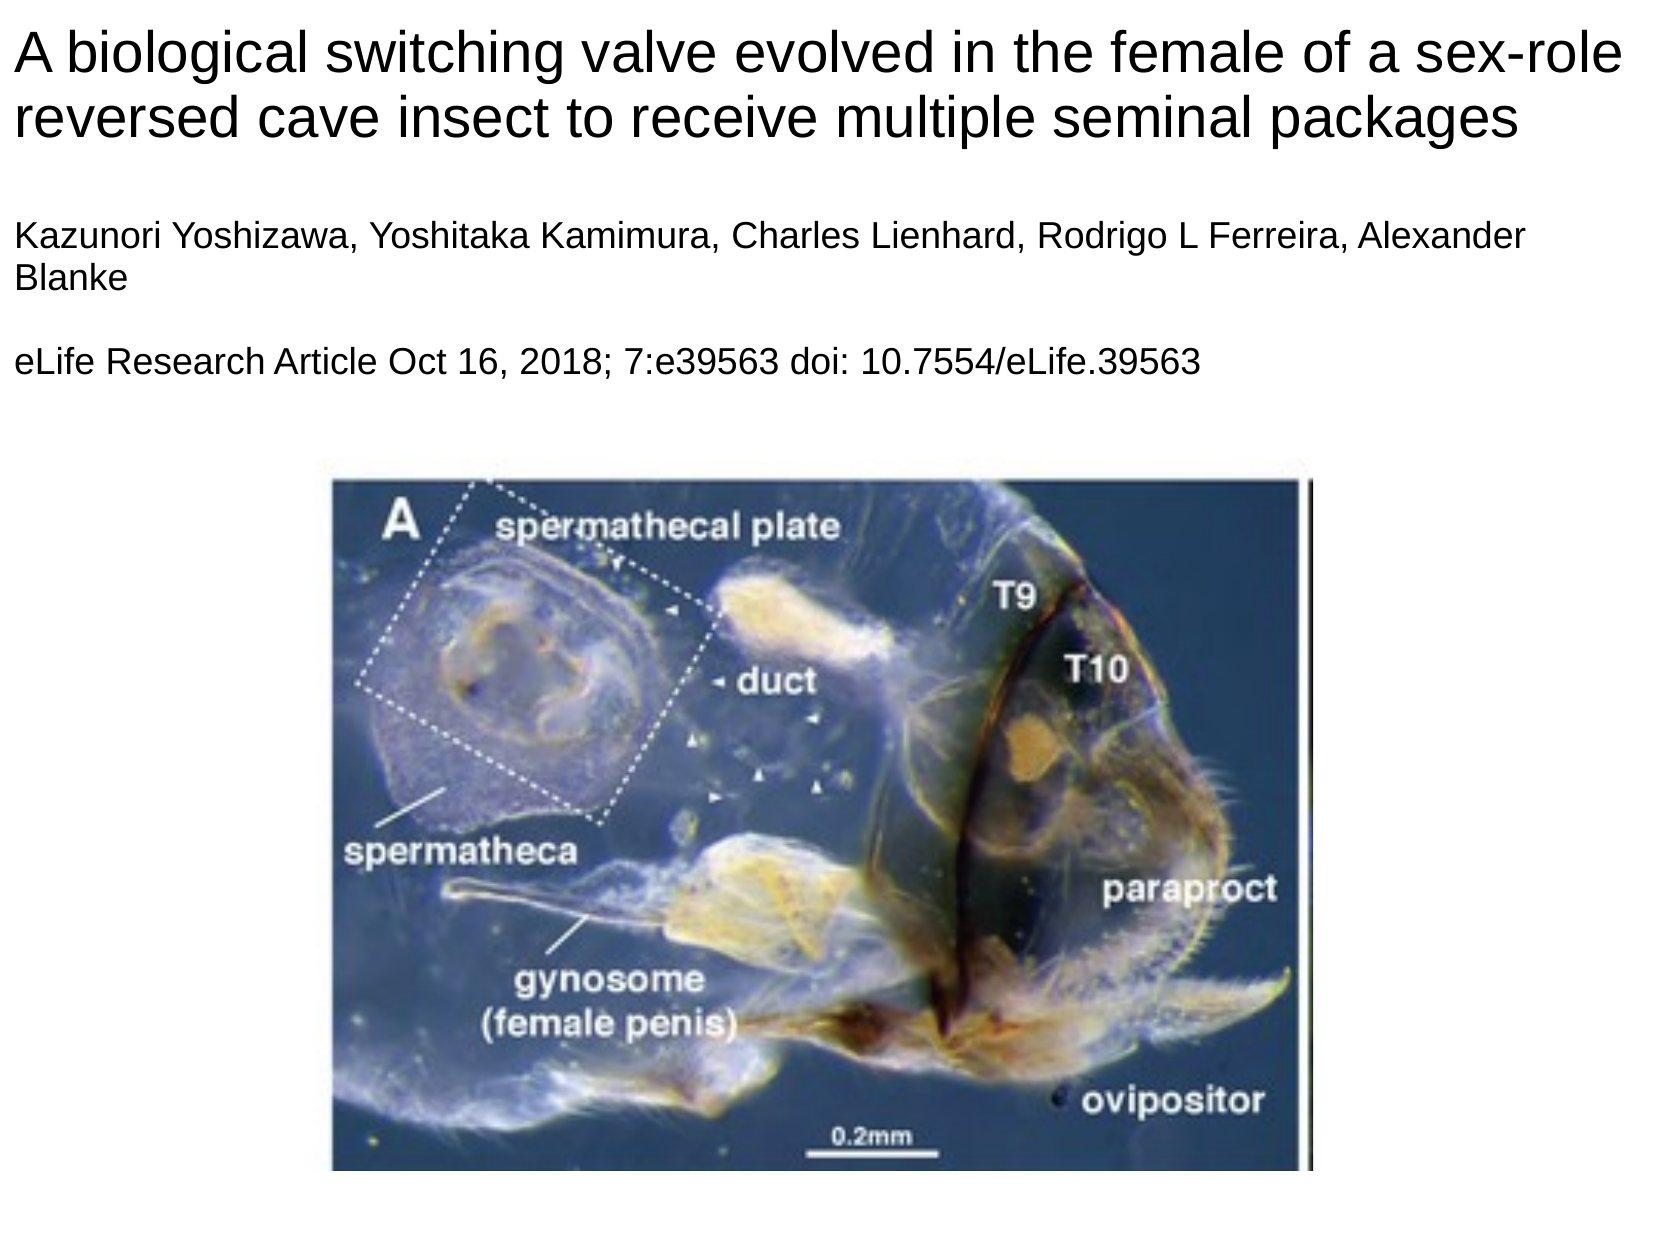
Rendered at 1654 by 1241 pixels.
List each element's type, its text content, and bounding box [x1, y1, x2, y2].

text_box A biological switching valve evolved in the female of a sex-role reversed cave insect to receive multiple seminal packages Kazunori Yoshizawa, Yoshitaka Kamimura, Charles Lienhard, Rodrigo L Ferreira, Alexander Blanke eLife Research Article Oct 16, 2018; 7:e39563 doi: 10.7554/eLife.39563 [0, 12, 1654, 433]
picture [315, 458, 1314, 1171]
